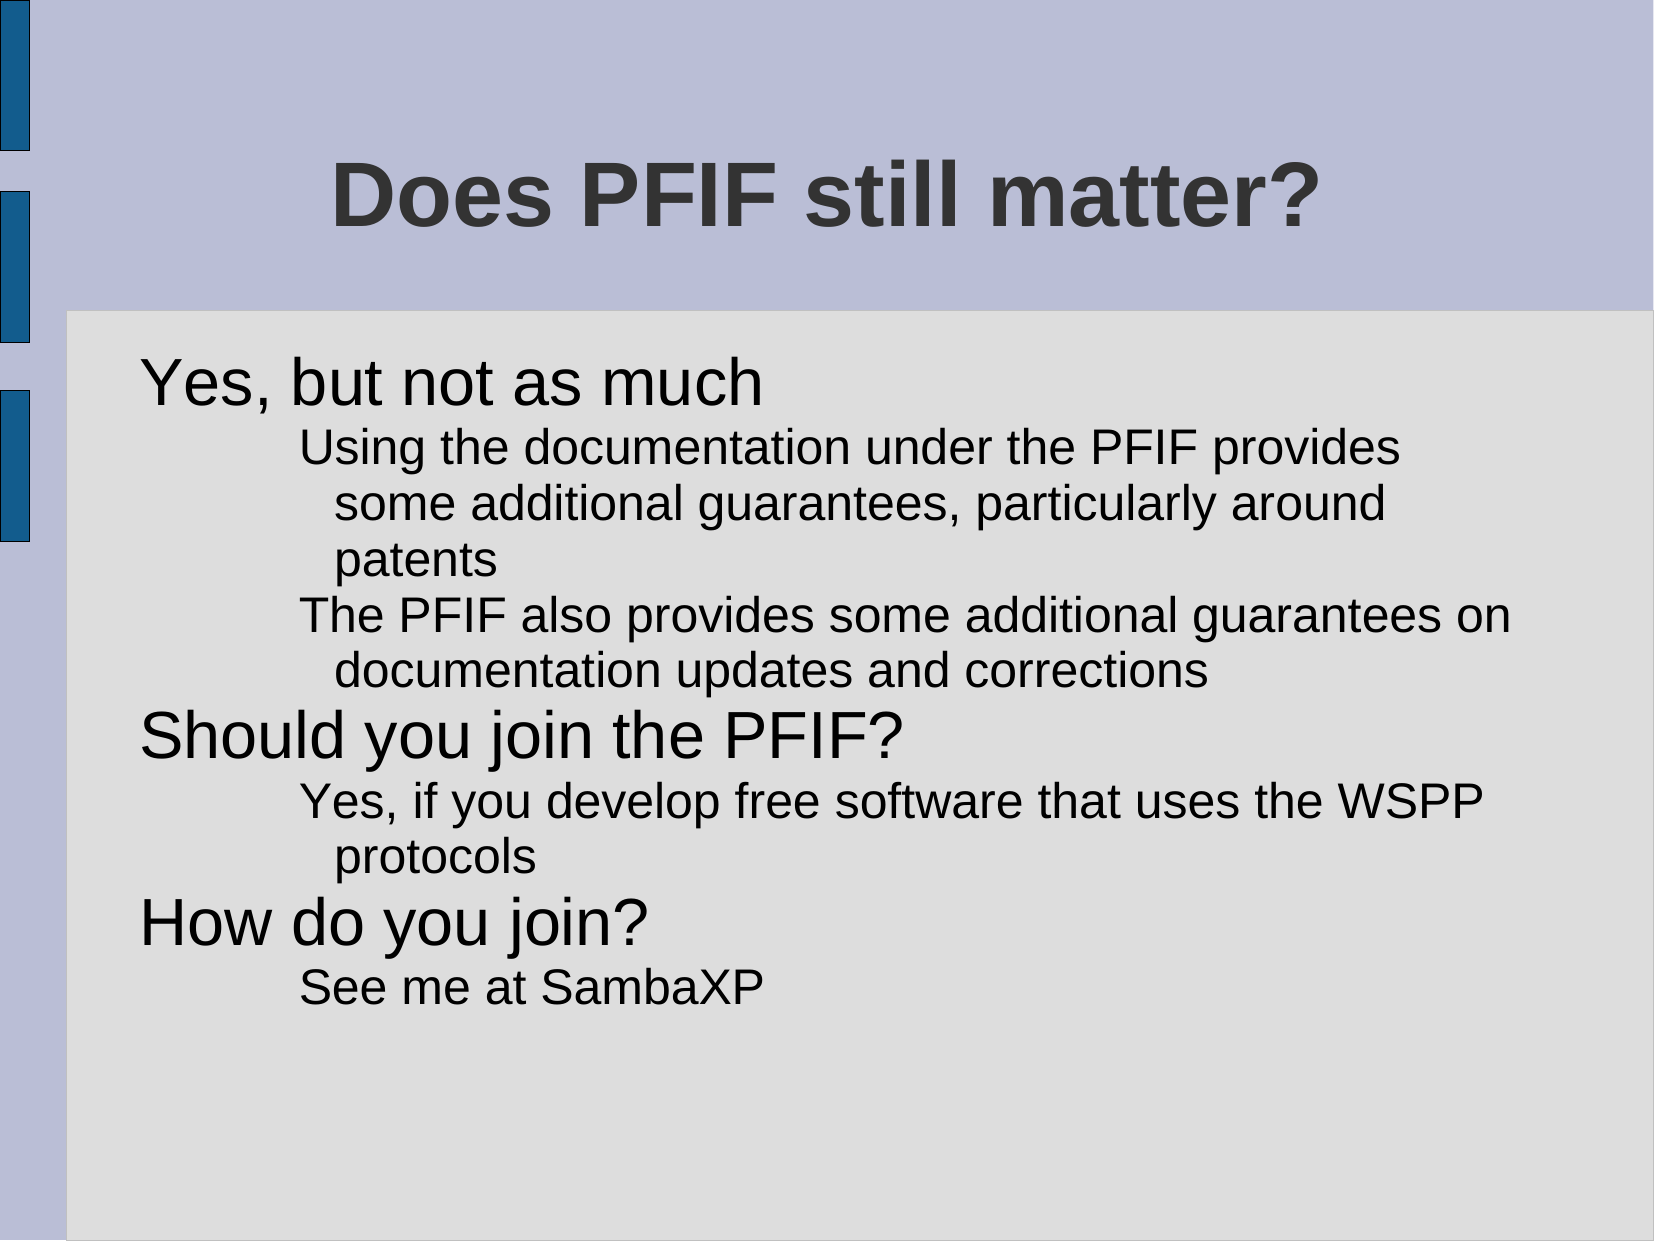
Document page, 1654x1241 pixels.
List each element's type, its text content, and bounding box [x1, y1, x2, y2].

title Does PFIF still matter? [121, 98, 1534, 291]
list Yes, but not as much Using the documentation under the PFIF provides some additional guarantees, particularly around patents The PFIF also provides some additional guarantees on documentation updates and corrections Should you join the PFIF? Yes, if you develop free software that uses the WSPP protocols How do you join? See me at SambaXP [121, 344, 1534, 1112]
